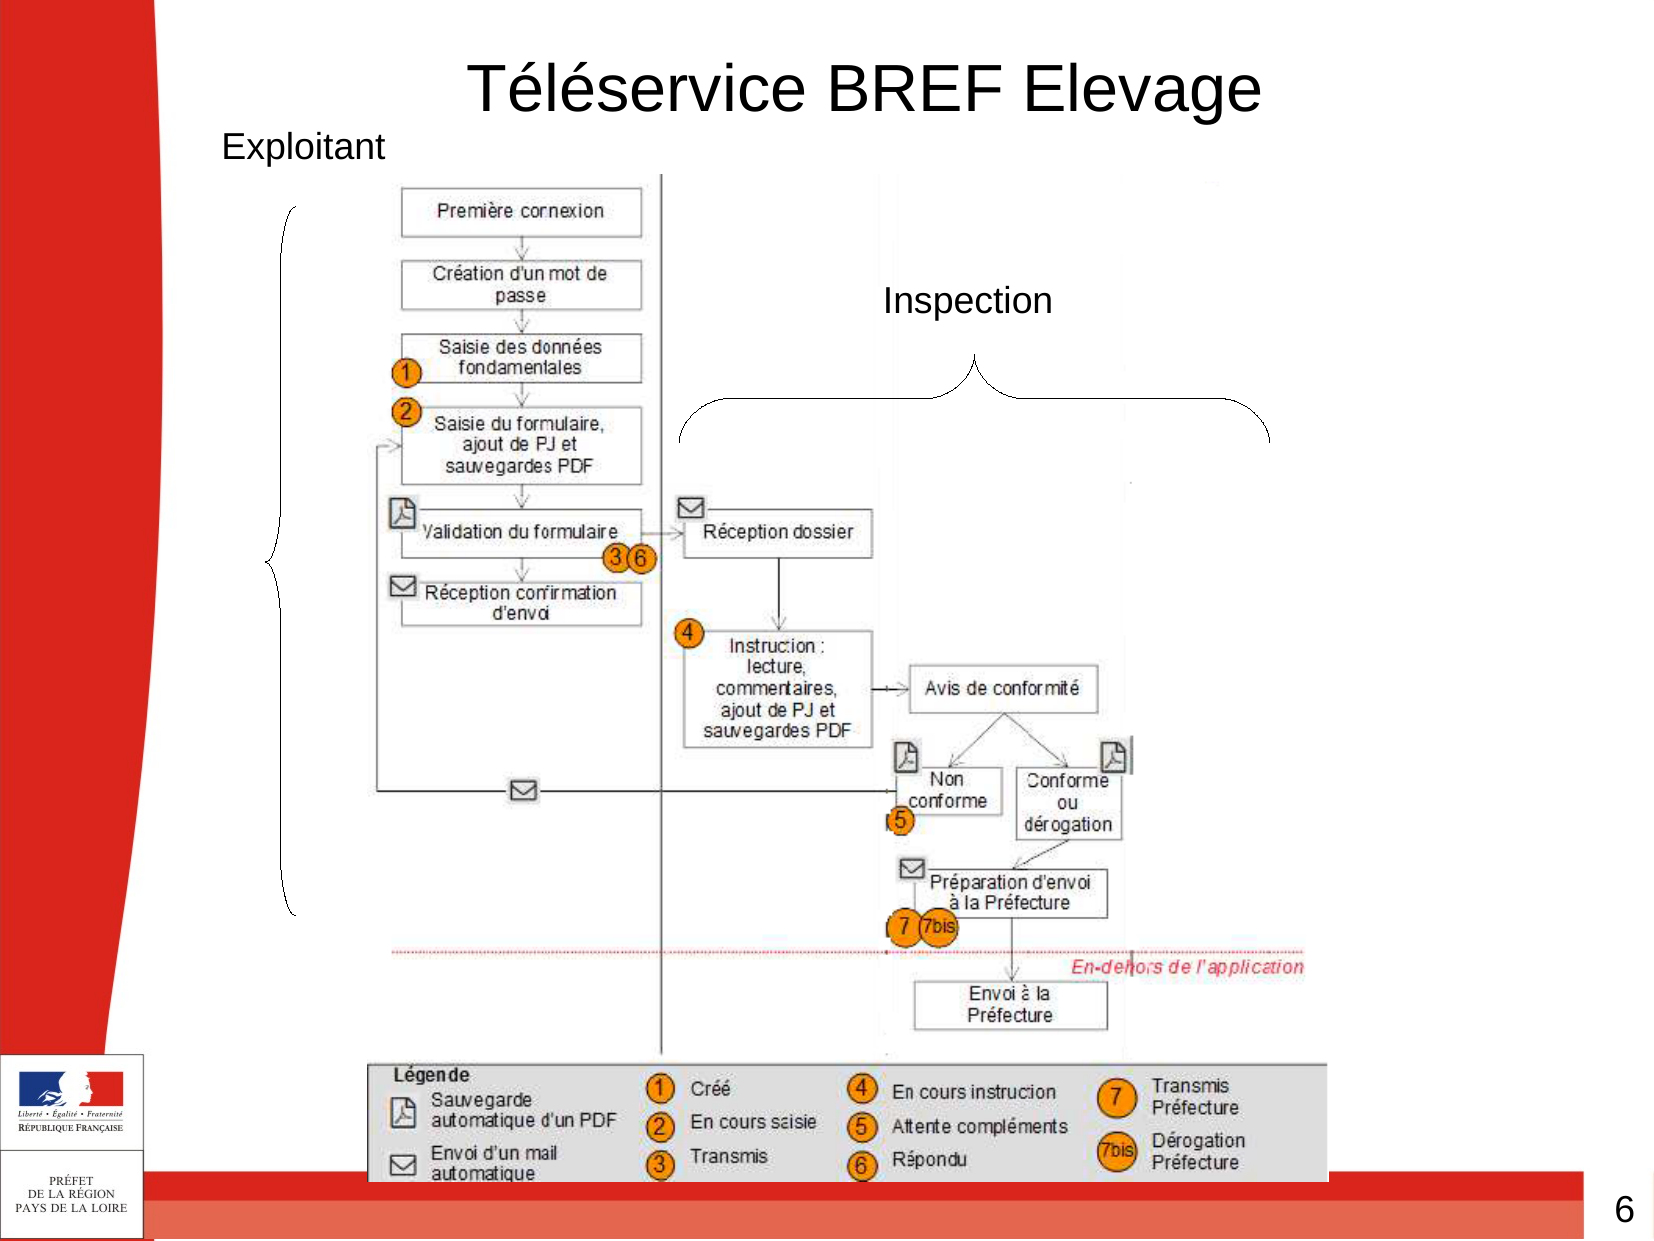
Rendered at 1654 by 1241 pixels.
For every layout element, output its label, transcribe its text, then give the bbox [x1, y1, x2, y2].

title Téléservice BREF Elevage [136, 56, 1571, 107]
text_box Inspection [868, 271, 1075, 329]
text_box <numéro> [1482, 1188, 1636, 1241]
text_box Exploitant [206, 118, 414, 175]
picture [0, 0, 1654, 1241]
